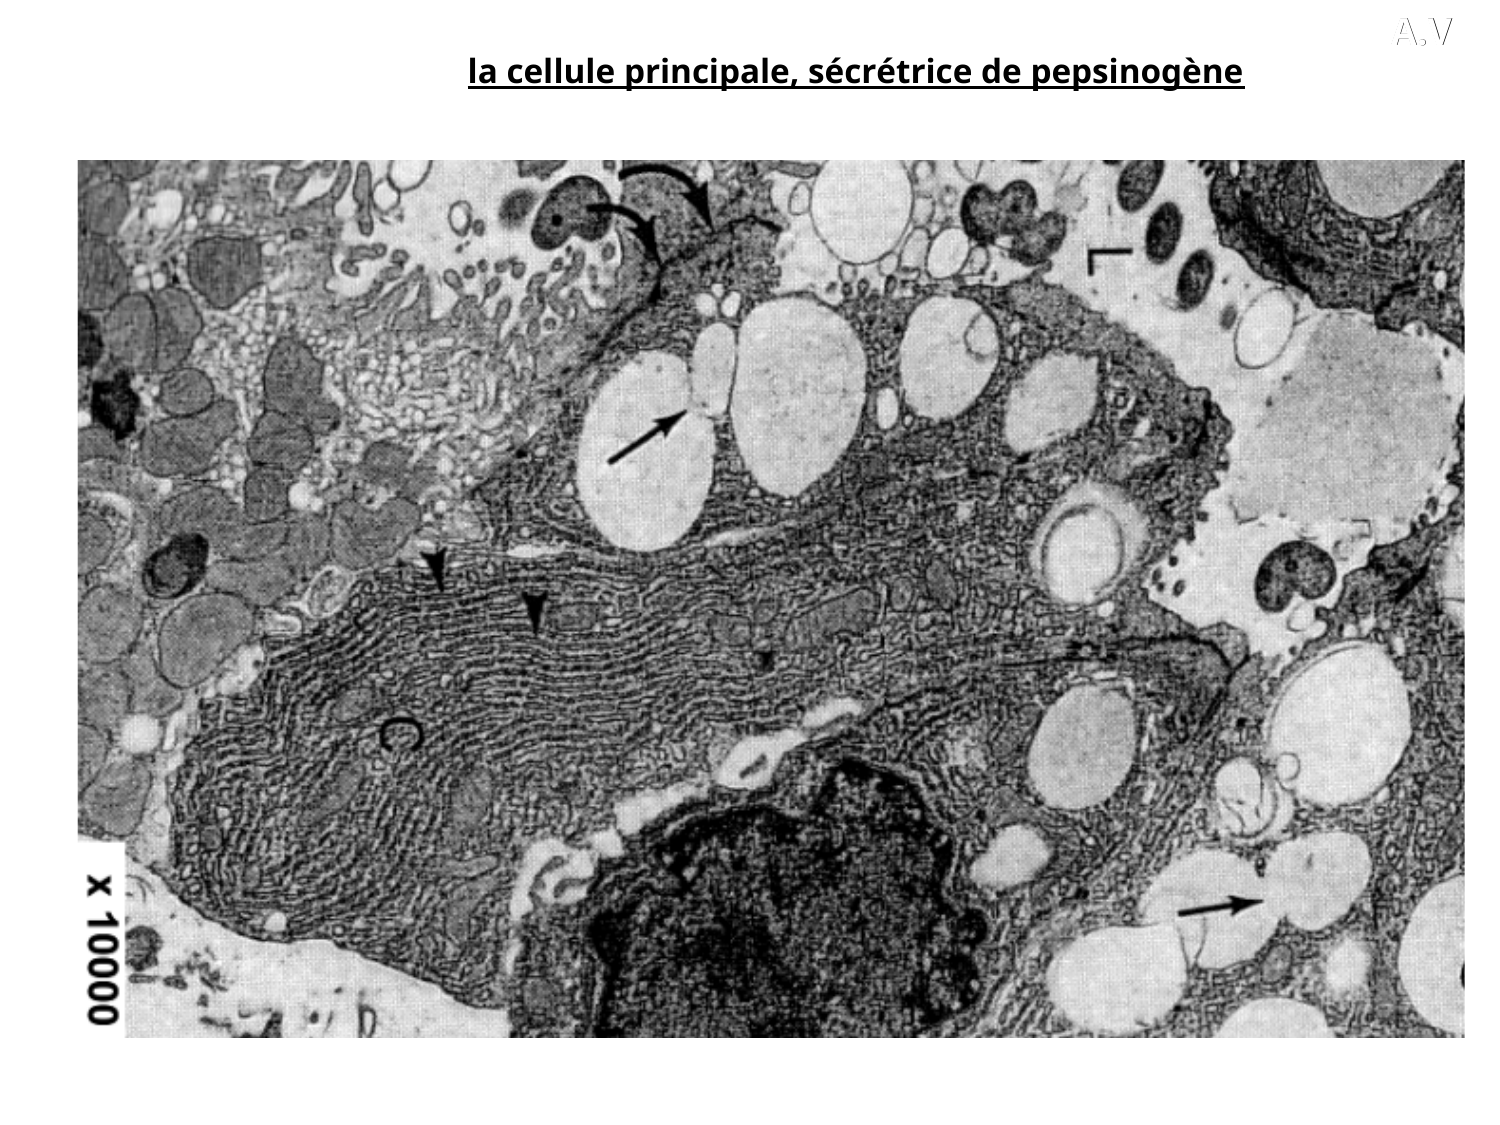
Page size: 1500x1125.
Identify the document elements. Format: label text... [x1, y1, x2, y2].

text_box A.V [1375, 0, 1500, 61]
text_box la cellule principale, sécrétrice de pepsinogène [301, 42, 1412, 99]
picture [76, 160, 1465, 1038]
